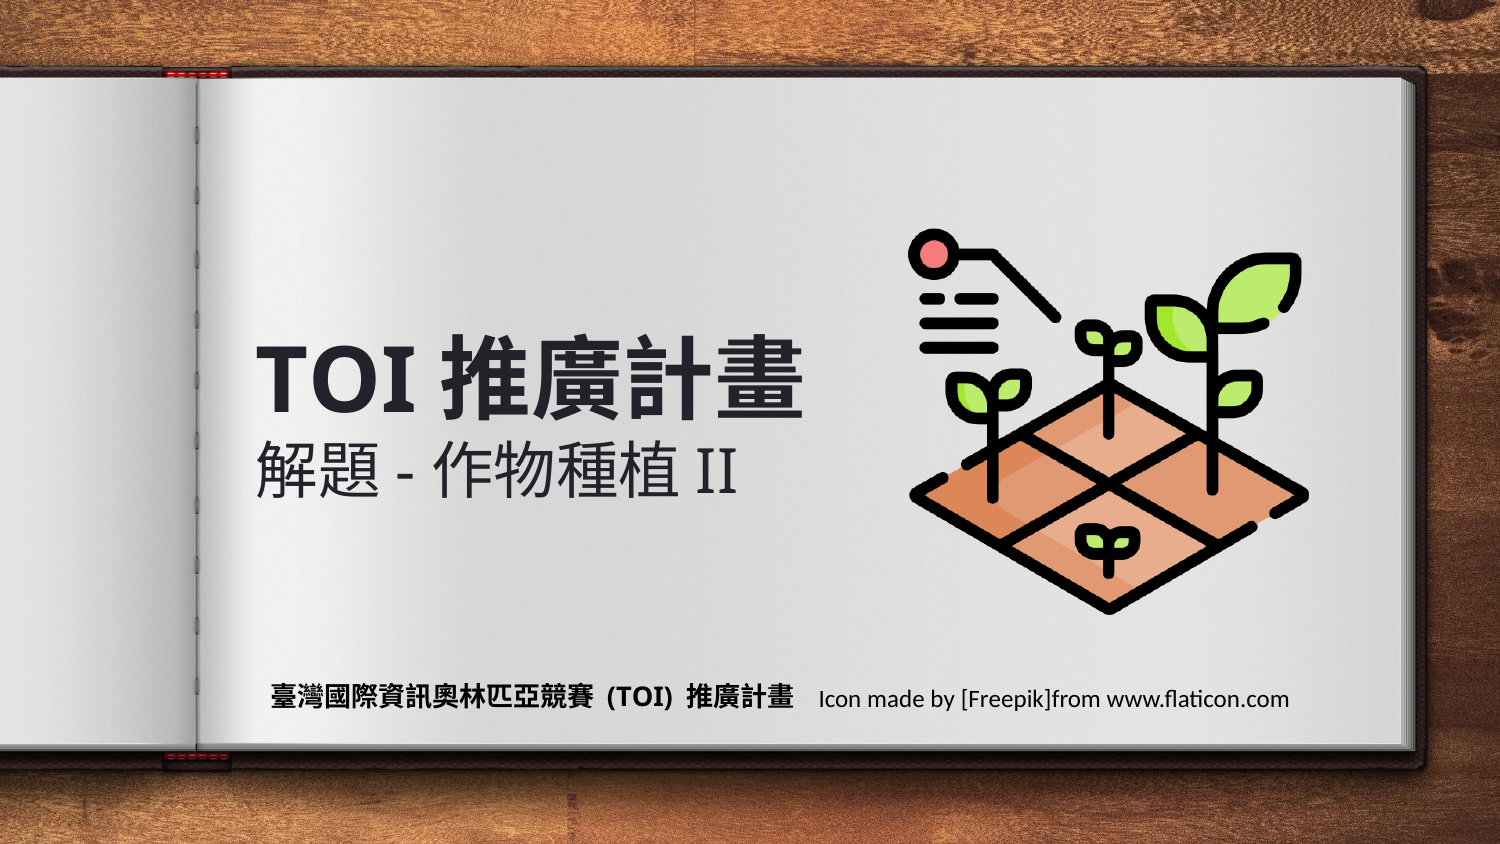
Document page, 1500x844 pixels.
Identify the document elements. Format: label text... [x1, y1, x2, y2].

title TOI推廣計畫 解題-作物種植II [240, 262, 894, 565]
picture [908, 221, 1309, 622]
text_box Icon made by [Freepik]from www.flaticon.com [804, 675, 1385, 720]
